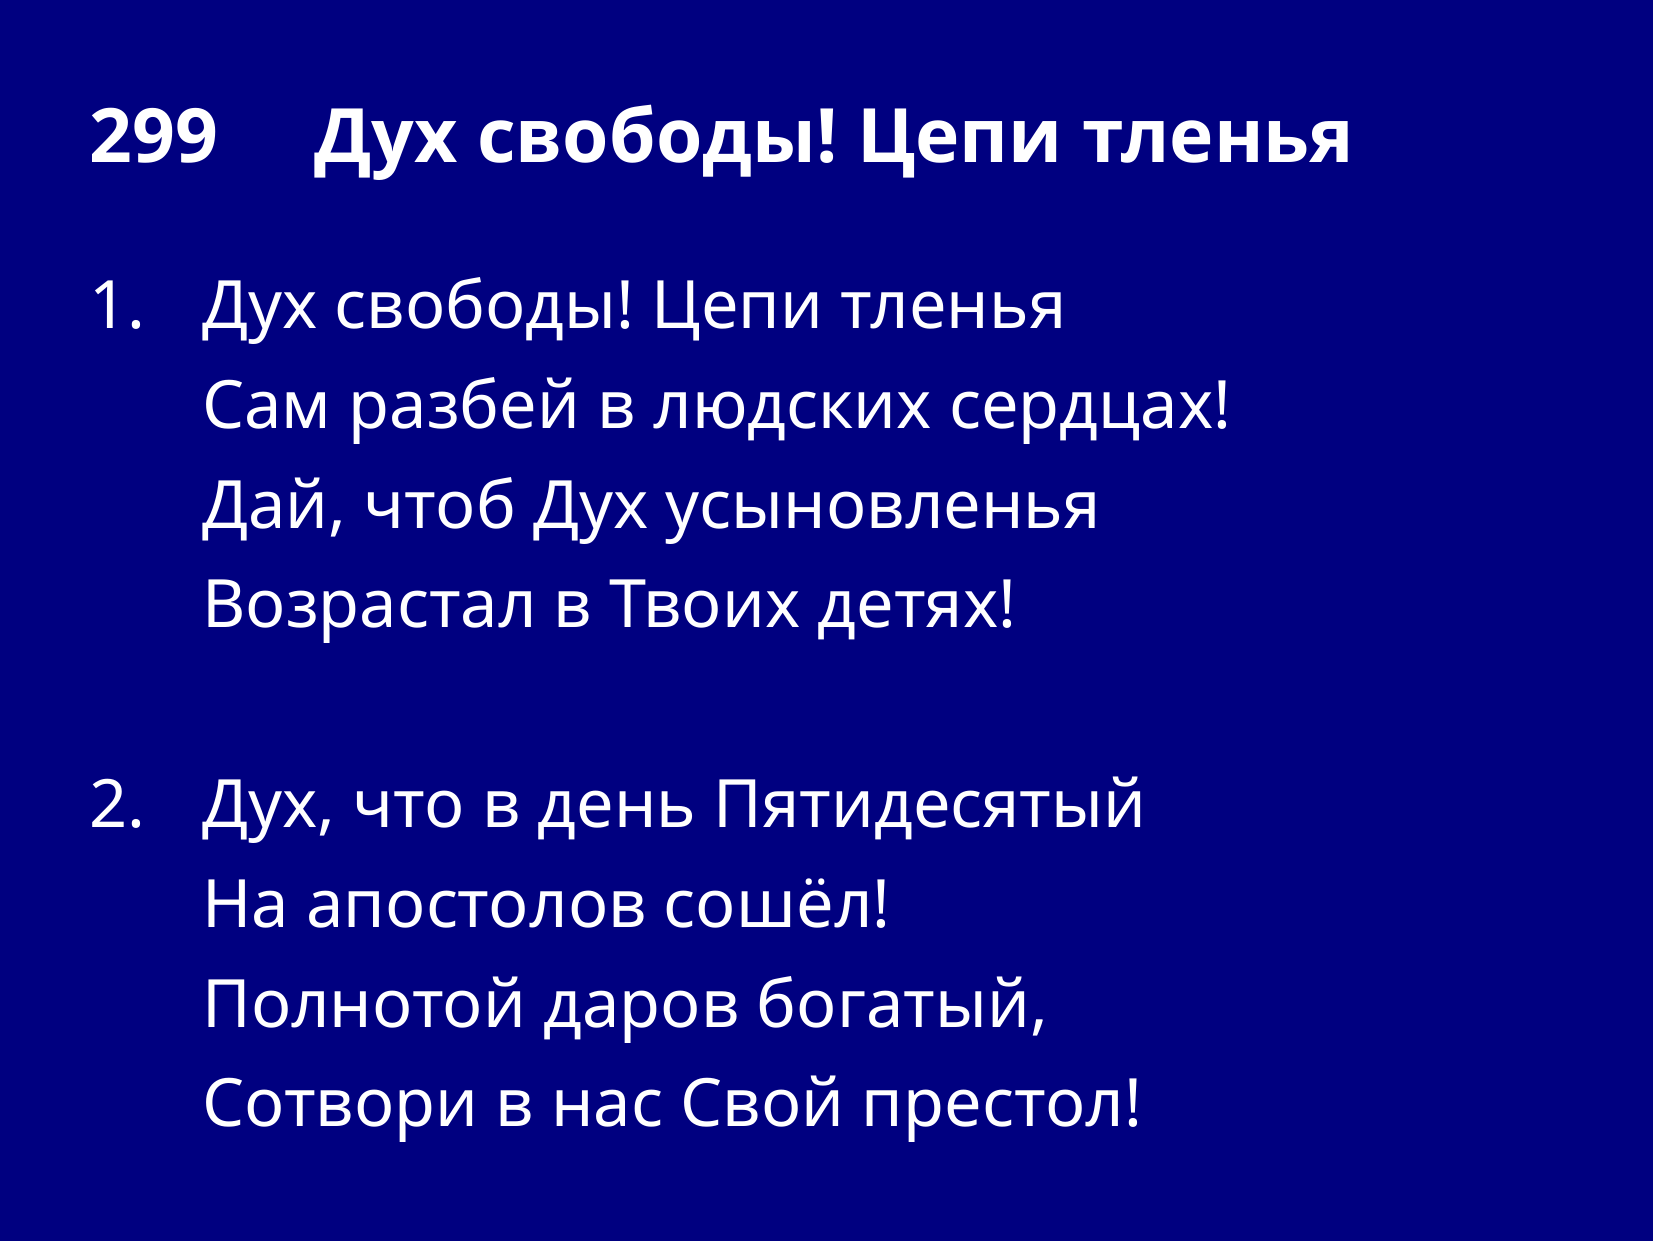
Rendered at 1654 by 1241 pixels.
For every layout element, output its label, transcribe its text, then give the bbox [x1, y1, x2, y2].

text_box 1. Дух свободы! Цепи тленья Сам разбей в людских сердцах! Дай, чтоб Дух усыновленья Возрастал в Твоих детях! 2. Дух, что в день Пятидесятый На апостолов сошёл! Полнотой даров богатый, Сотвори в нас Свой престол! [75, 188, 1576, 1163]
text_box 299 Дух свободы! Цепи тленья [75, 75, 1576, 188]
